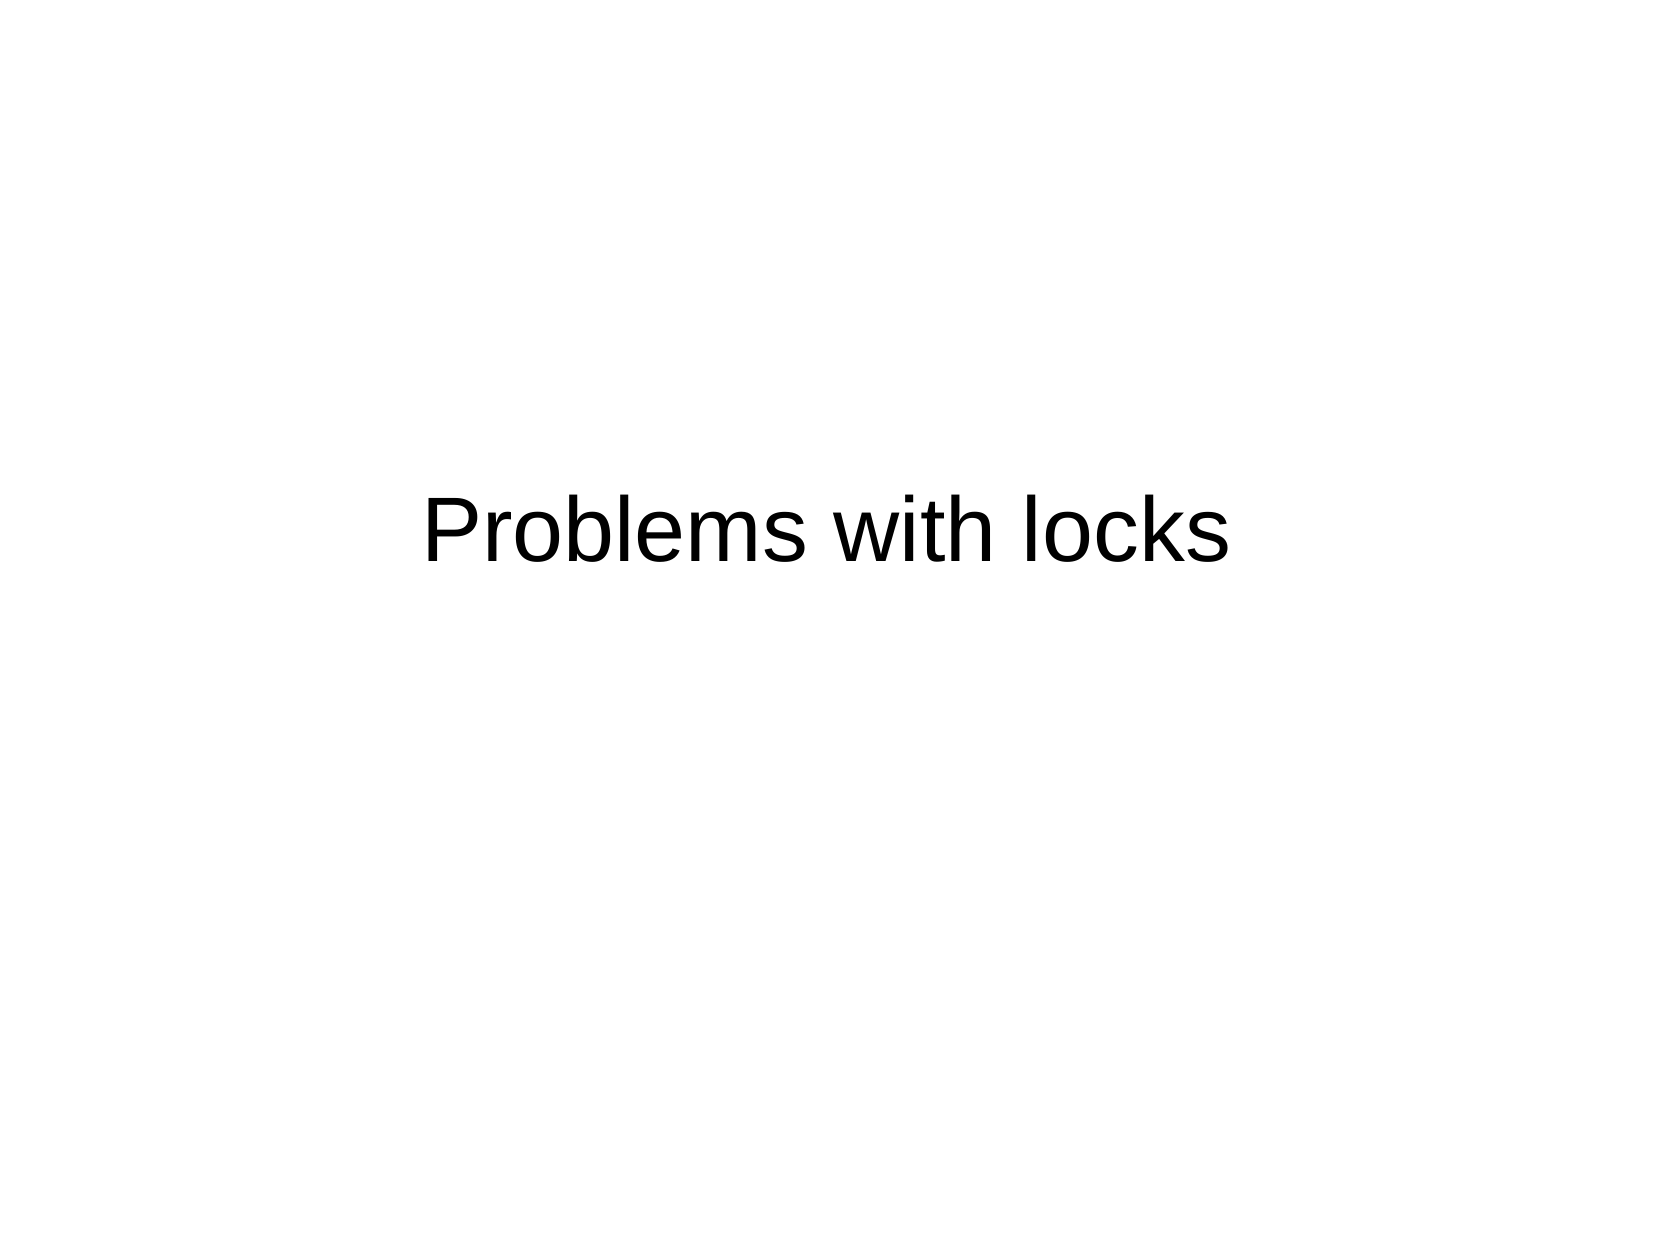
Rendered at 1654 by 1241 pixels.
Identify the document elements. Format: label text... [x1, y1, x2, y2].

subtitle Problems with locks [82, 49, 1571, 1010]
